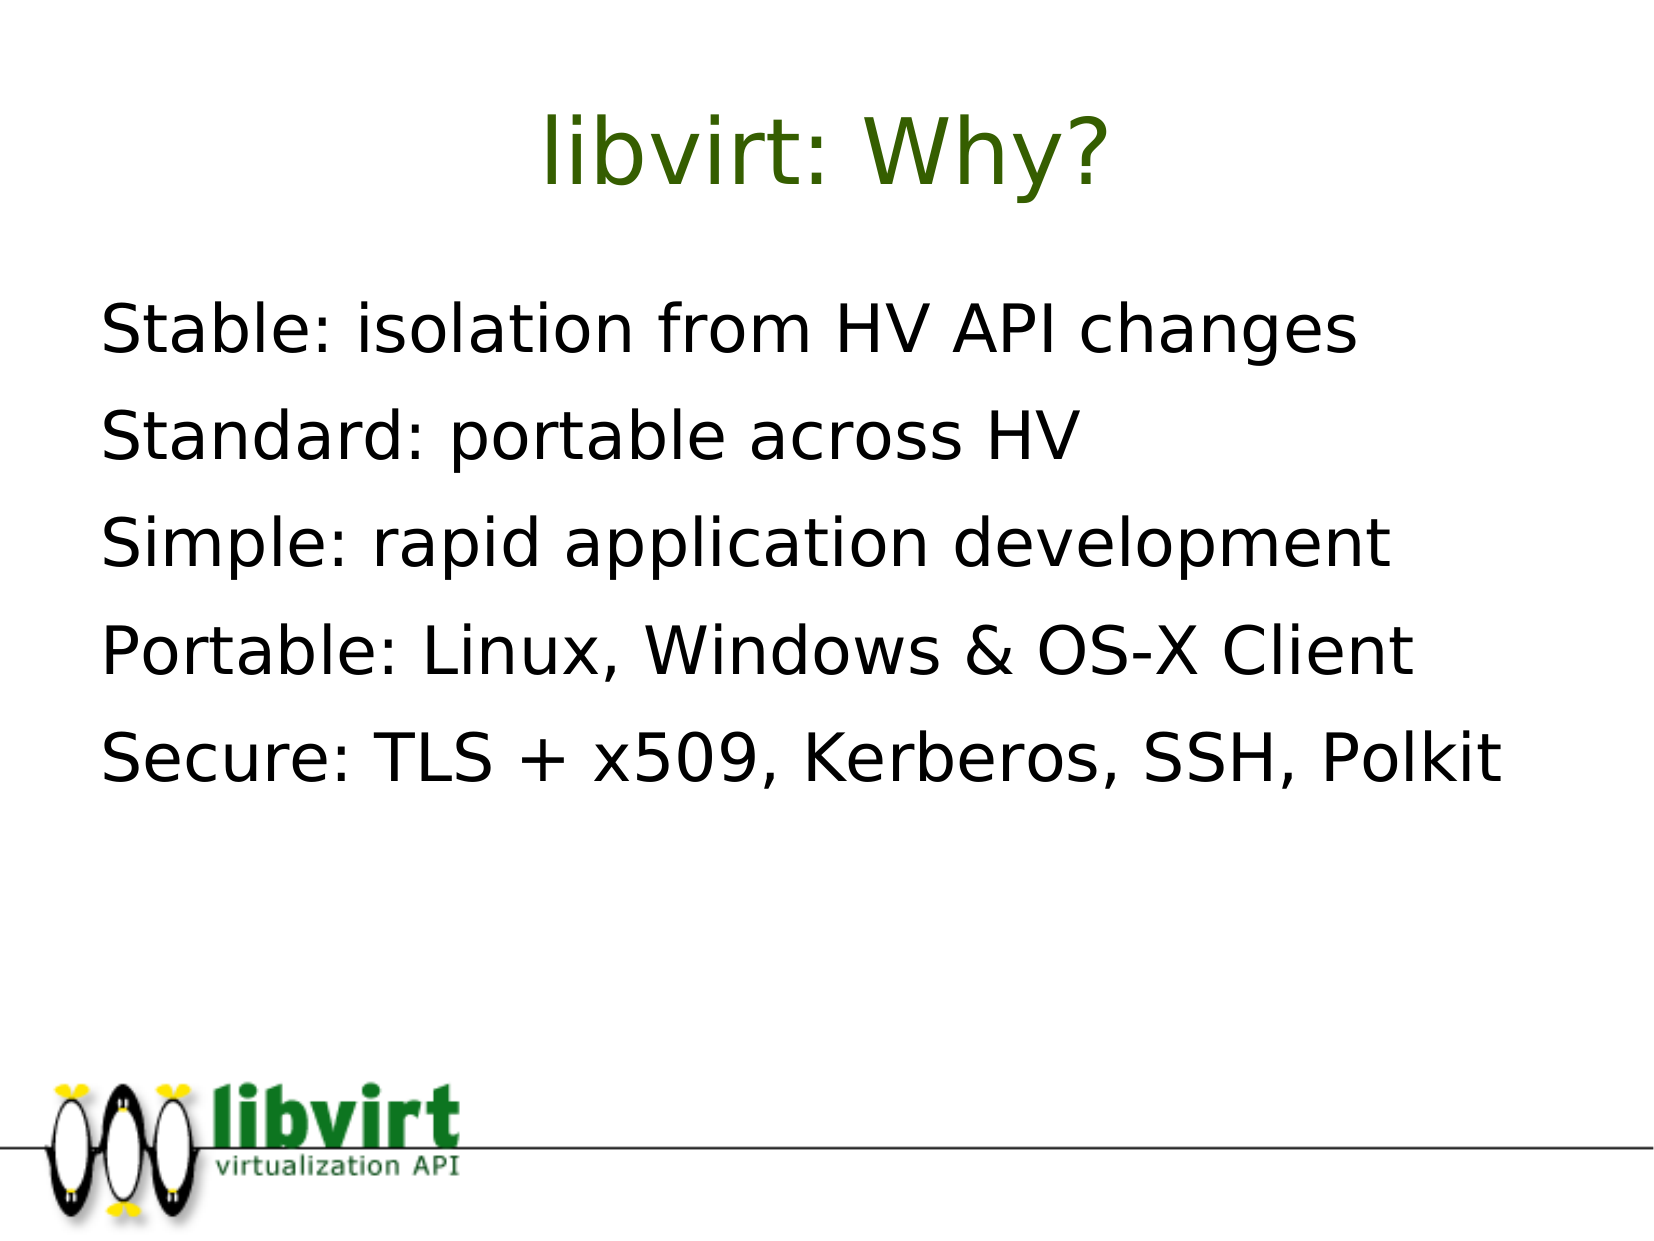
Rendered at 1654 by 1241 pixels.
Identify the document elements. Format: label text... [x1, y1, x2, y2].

title libvirt: Why? [82, 49, 1571, 257]
picture [0, 1076, 1654, 1241]
list Stable: isolation from HV API changes Standard: portable across HV Simple: rapid application development Portable: Linux, Windows & OS-X Client Secure: TLS + x509, Kerberos, SSH, Polkit [82, 290, 1571, 1109]
